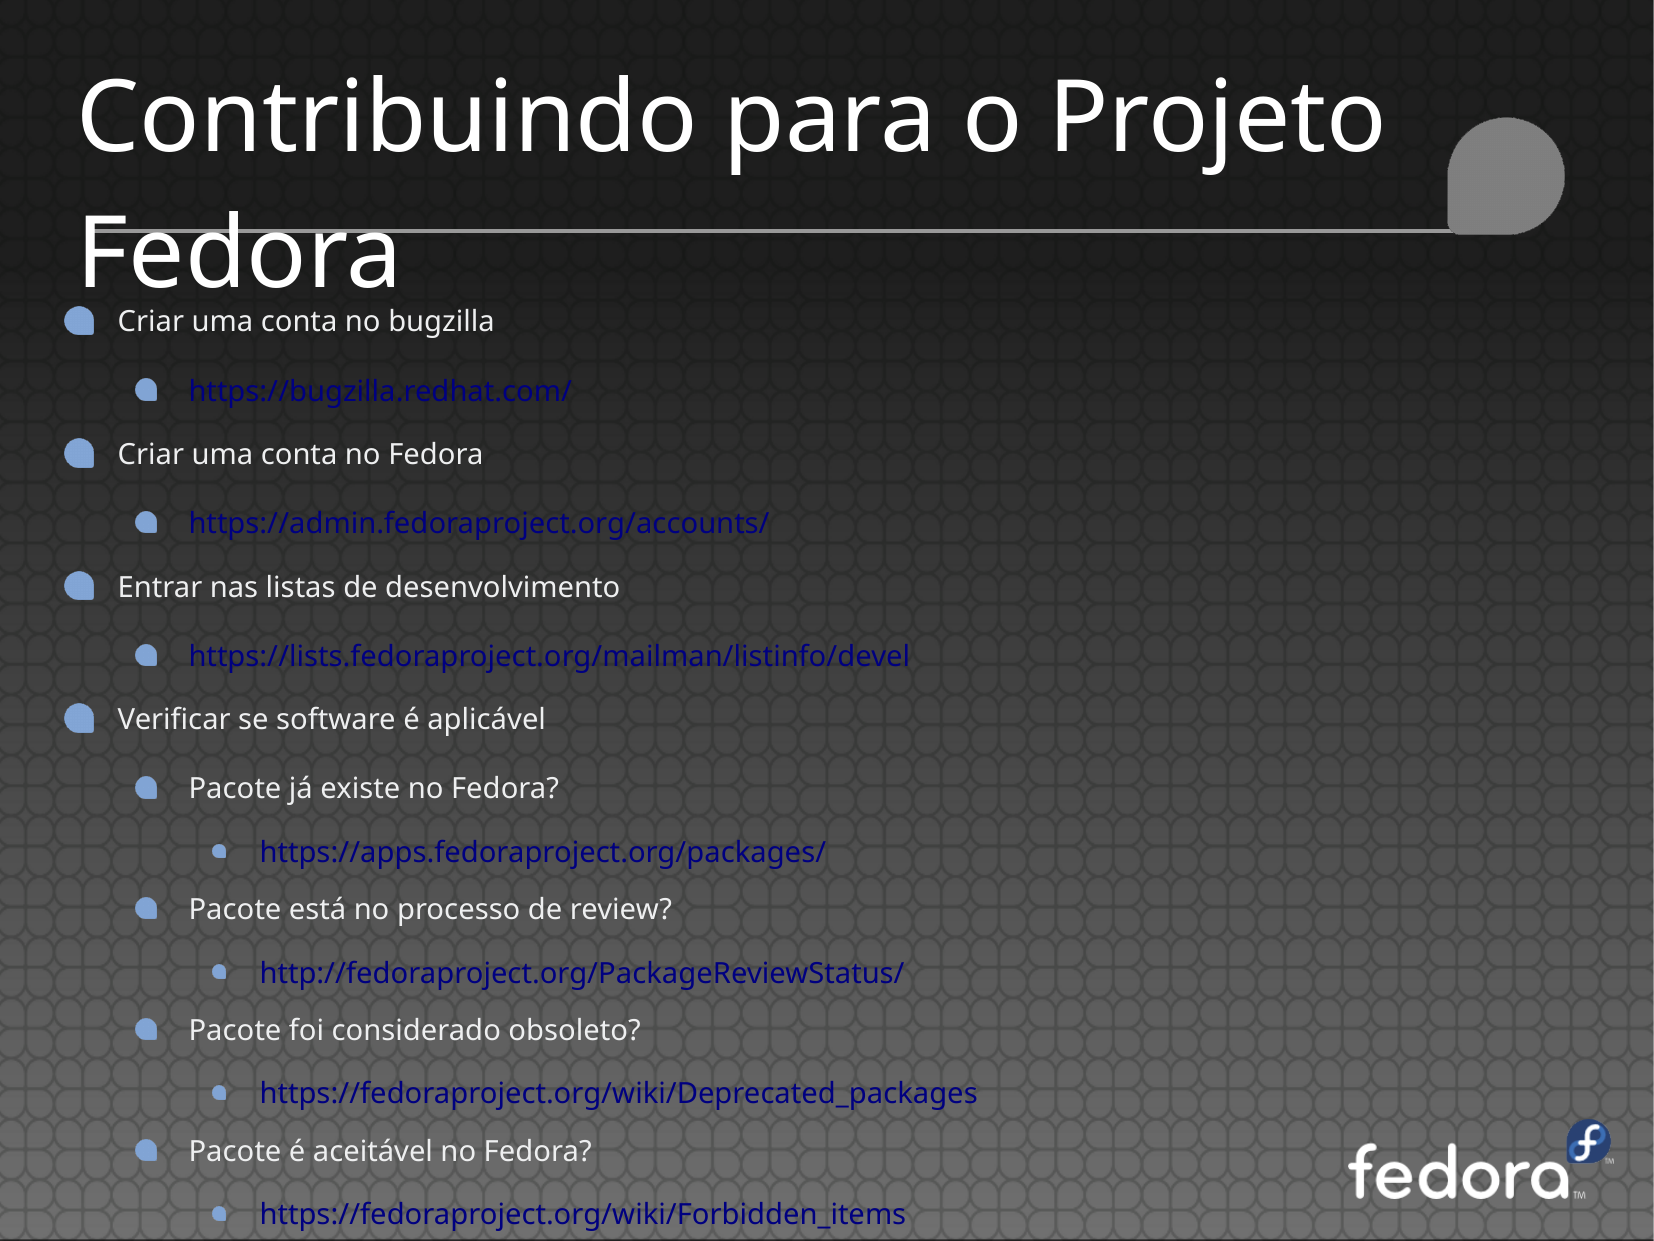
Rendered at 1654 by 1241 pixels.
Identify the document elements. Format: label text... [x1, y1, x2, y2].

picture [0, 0, 1654, 1241]
list Criar uma conta no bugzilla https://bugzilla.redhat.com/ Criar uma conta no Fedora https://admin.fedoraproject.org/accounts/ Entrar nas listas de desenvolvimento https://lists.fedoraproject.org/mailman/listinfo/devel Verificar se software é aplicável Pacote já existe no Fedora? https://apps.fedoraproject.org/packages/ Pacote está no processo de review? http://fedoraproject.org/PackageReviewStatus/ Pacote foi considerado obsoleto? https://fedoraproject.org/wiki/Deprecated_packages Pacote é aceitável no Fedora? https://fedoraproject.org/wiki/Forbidden_items [46, 300, 1536, 1203]
title Contribuindo para o Projeto Fedora [76, 78, 1566, 283]
